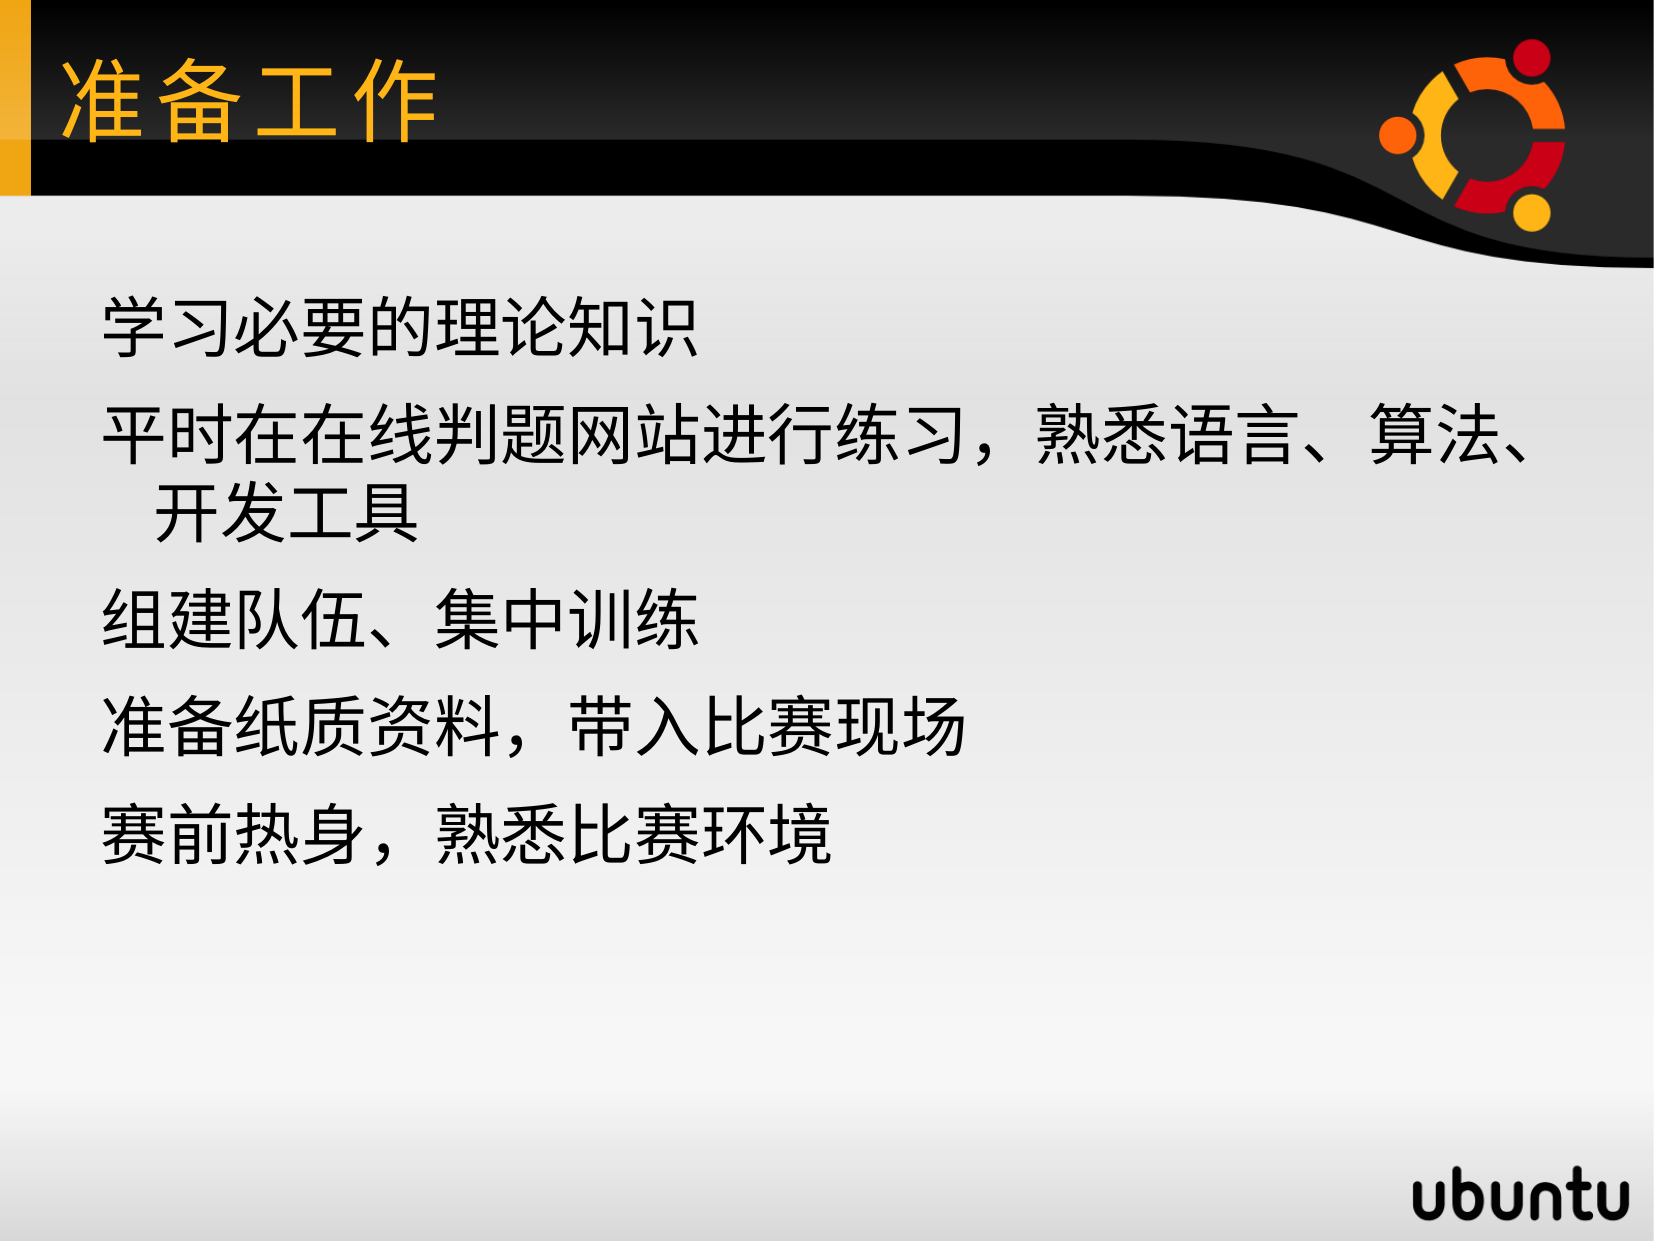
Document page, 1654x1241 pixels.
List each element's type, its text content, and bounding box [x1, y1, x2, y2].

title 准备工作 [59, 36, 1270, 171]
list 学习必要的理论知识 平时在在线判题网站进行练习，熟悉语言、算法、开发工具 组建队伍、集中训练 准备纸质资料，带入比赛现场 赛前热身，熟悉比赛环境 [82, 290, 1571, 1094]
picture [0, 0, 1654, 1241]
